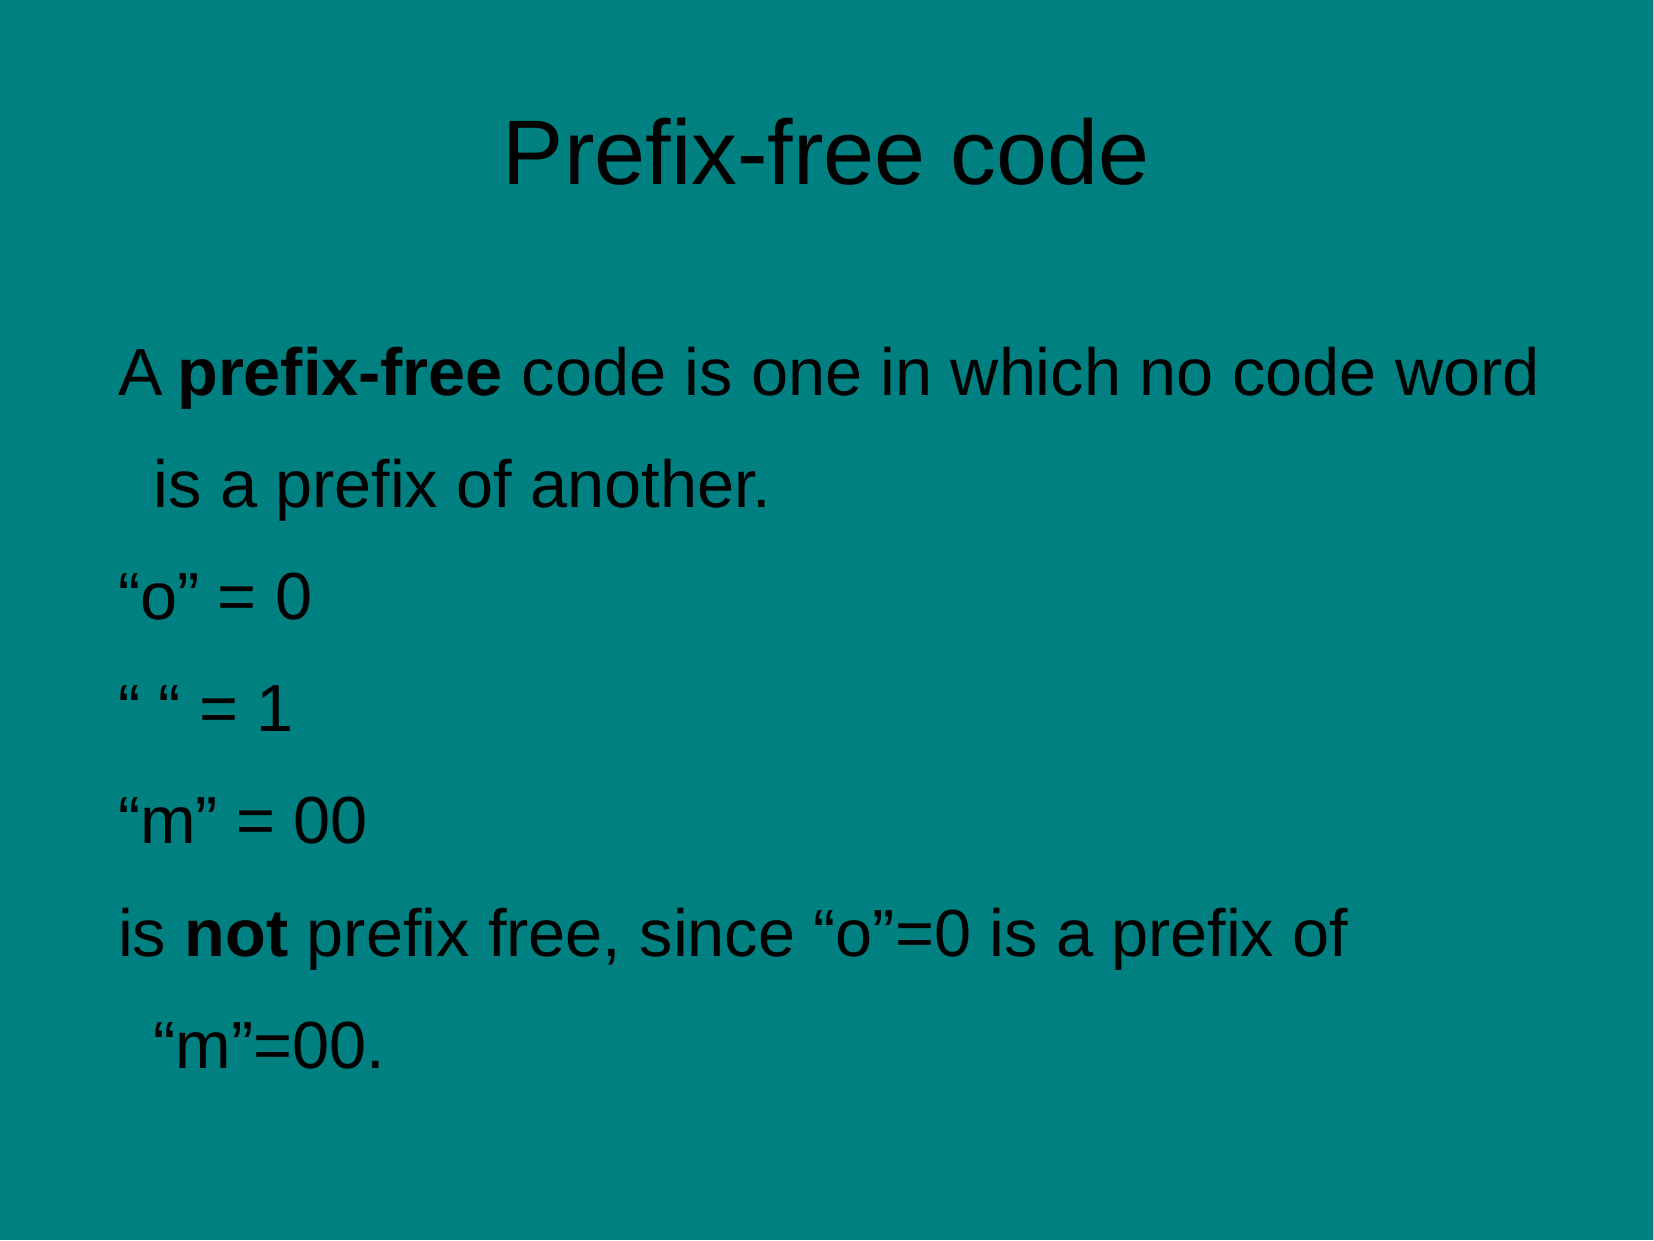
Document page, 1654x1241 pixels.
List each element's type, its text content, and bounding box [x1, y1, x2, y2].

title Prefix-free code [82, 56, 1571, 250]
subtitle A prefix-free code is one in which no code word is a prefix of another. “o” = 0 “ “ = 1 “m” = 00 is not prefix free, since “o”=0 is a prefix of “m”=00. [82, 297, 1571, 1102]
